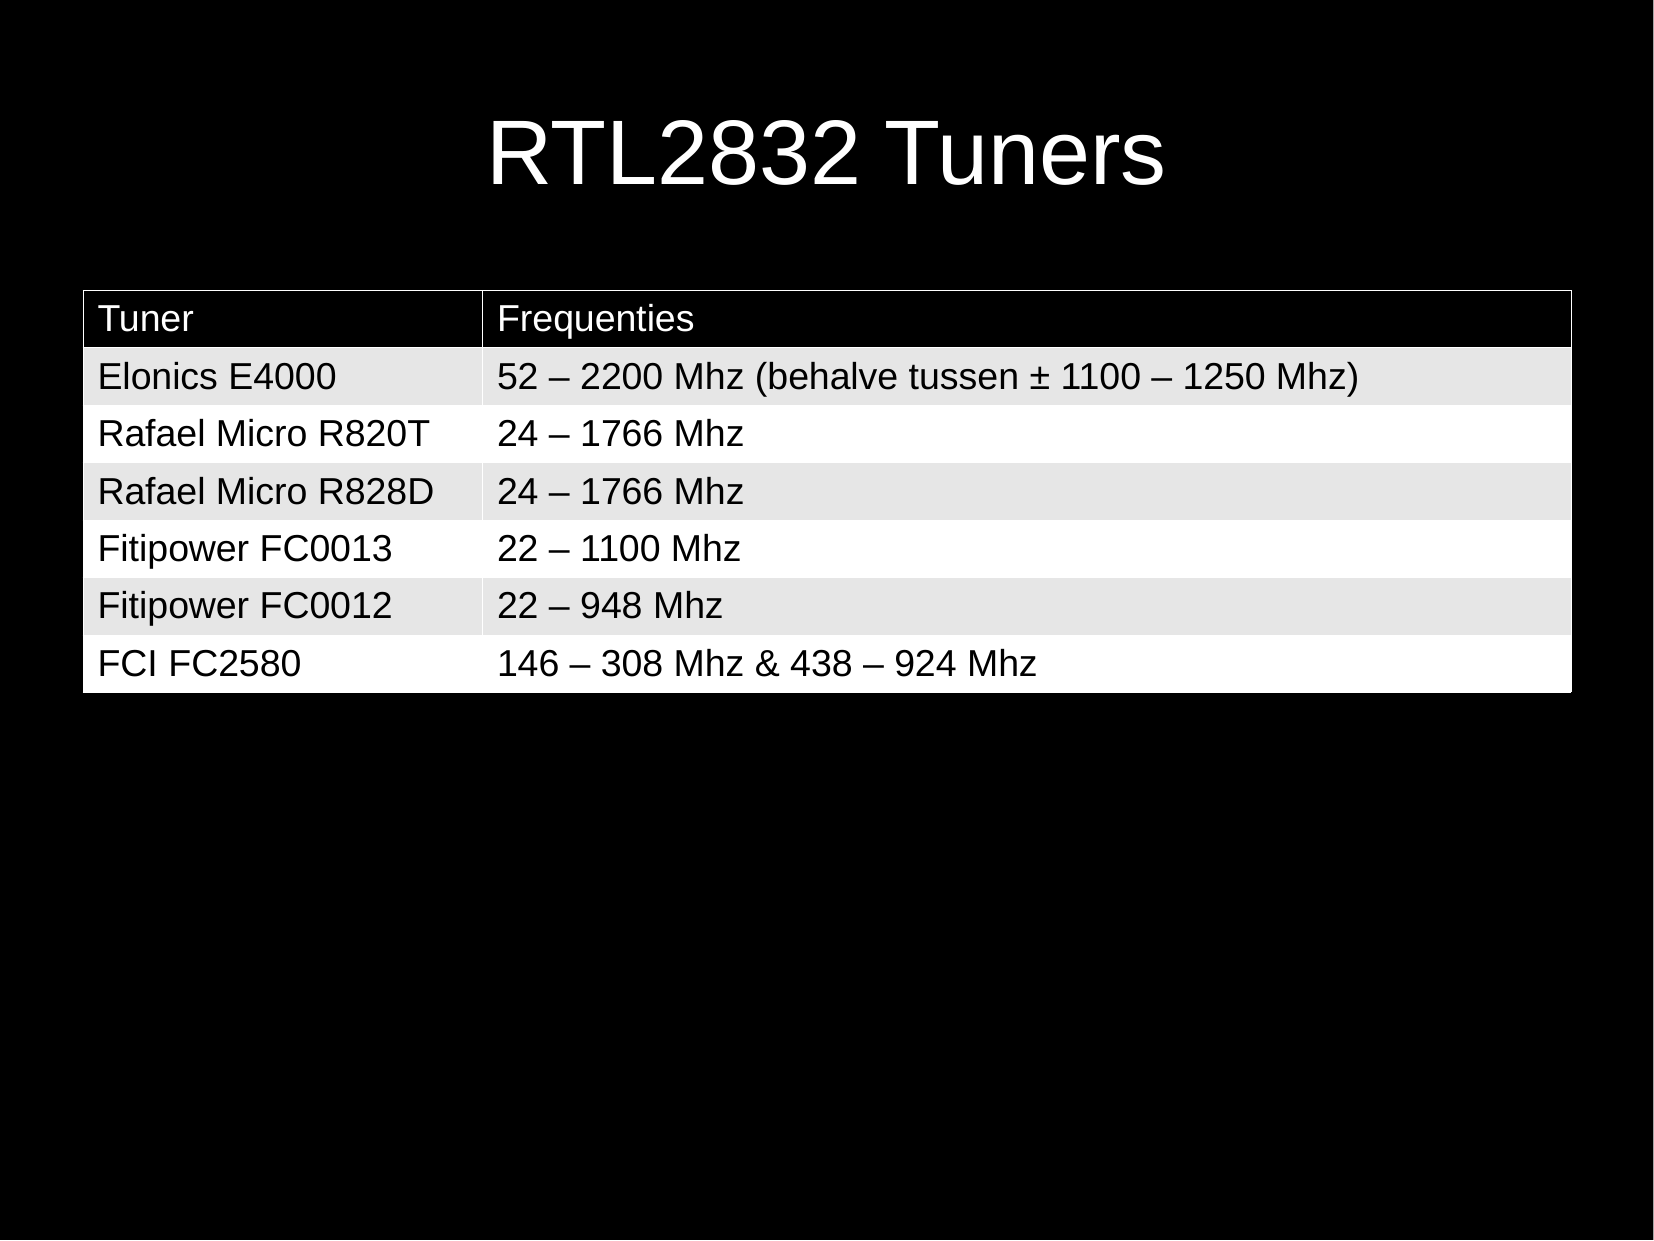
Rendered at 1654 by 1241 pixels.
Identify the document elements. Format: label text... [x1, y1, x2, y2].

table_cell 146 – 308 Mhz & 438 – 924 Mhz [483, 636, 1571, 692]
title RTL2832 Tuners [82, 49, 1571, 257]
table_cell 52 – 2200 Mhz (behalve tussen ± 1100 – 1250 Mhz) [483, 348, 1571, 405]
table_cell Fitipower FC0013 [84, 521, 482, 577]
table_cell 24 – 1766 Mhz [483, 406, 1571, 462]
table_header Tuner [84, 291, 482, 347]
table_cell Rafael Micro R820T [84, 406, 482, 462]
table_cell 24 – 1766 Mhz [483, 463, 1571, 520]
table_cell Elonics E4000 [84, 348, 482, 405]
table_cell 22 – 1100 Mhz [483, 521, 1571, 577]
table_cell Rafael Micro R828D [84, 463, 482, 520]
table_header Frequenties [483, 291, 1571, 347]
table_cell Fitipower FC0012 [84, 578, 482, 635]
table_cell FCI FC2580 [84, 636, 482, 692]
table_cell 22 – 948 Mhz [483, 578, 1571, 635]
